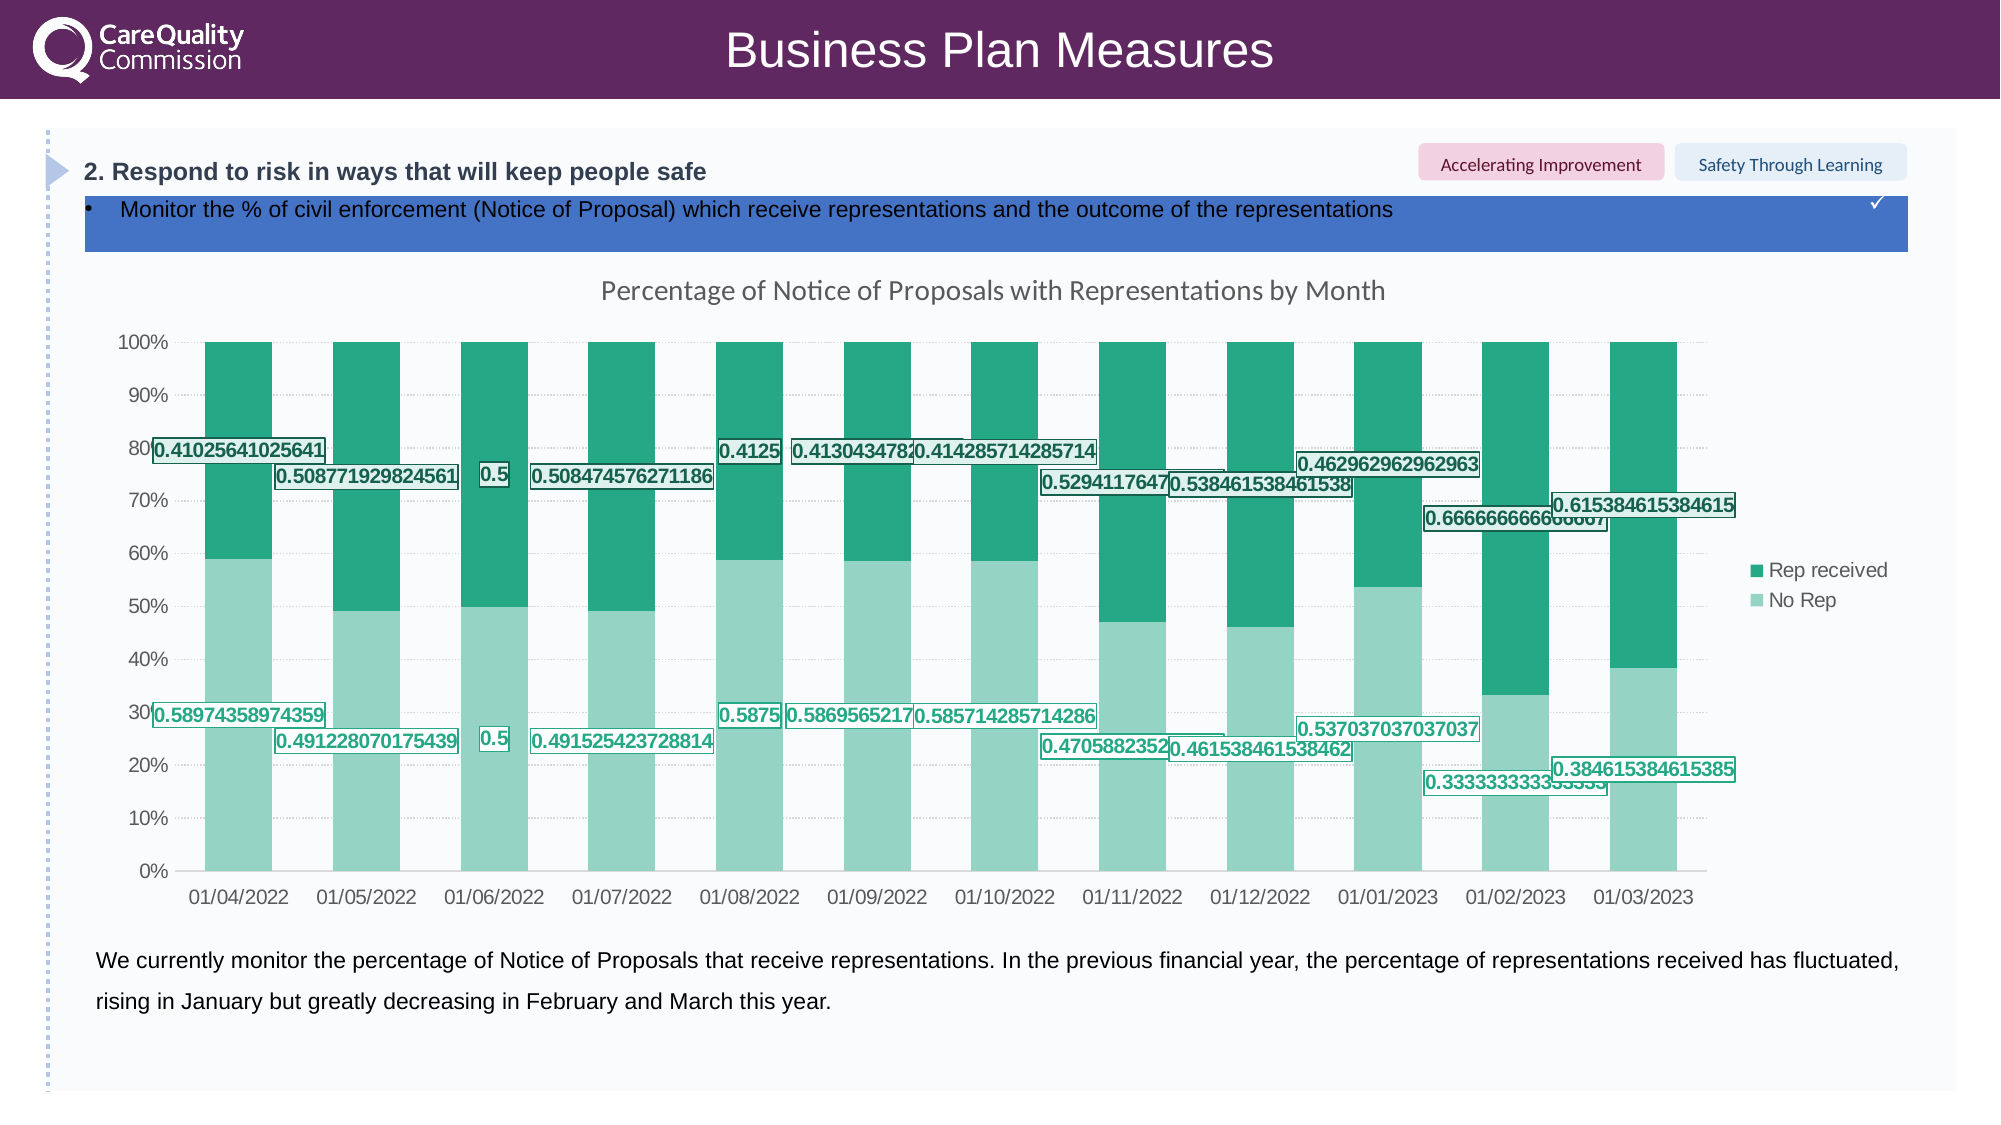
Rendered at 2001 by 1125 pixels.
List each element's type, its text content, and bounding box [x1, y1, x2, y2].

picture [32, 16, 245, 84]
text_box Business Plan Measures [641, 9, 1358, 86]
text_box We currently monitor the percentage of Notice of Proposals that receive representations. In the previous financial year, the percentage of representations received has fluctuated, rising in January but greatly decreasing in February and March this year. [80, 923, 1941, 1018]
text_box Safety Through Learning [1674, 143, 1908, 181]
table_header Monitor the % of civil enforcement (Notice of Proposal) which receive representations and the outcome of the representations [85, 196, 1848, 248]
text_box [45, 128, 1955, 1091]
table_header  [1848, 196, 1908, 248]
text_box Accelerating Improvement [1418, 143, 1665, 181]
text_box 2. Respond to risk in ways that will keep people safe [69, 147, 984, 194]
chart [80, 248, 1908, 923]
text_box [0, 0, 2000, 99]
